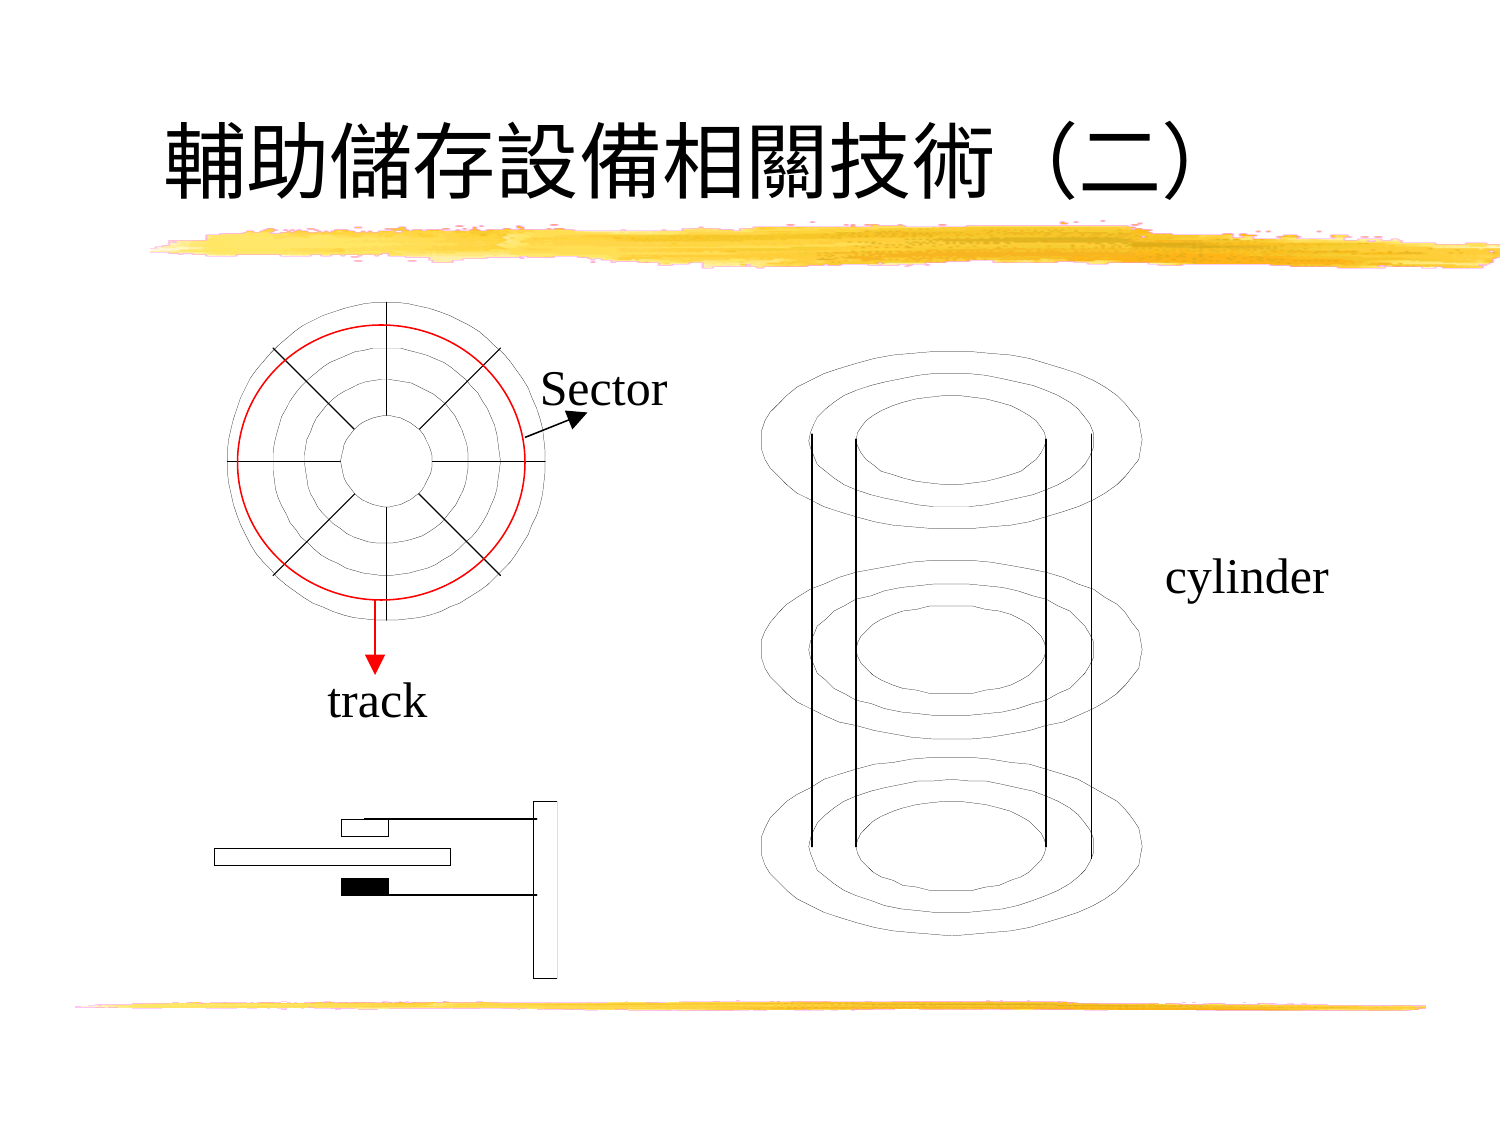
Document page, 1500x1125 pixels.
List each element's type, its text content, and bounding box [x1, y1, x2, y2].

chart [212, 800, 558, 980]
chart [376, 430, 548, 623]
picture [75, 999, 1426, 1013]
chart [759, 350, 1144, 938]
text_box Sector [525, 350, 683, 426]
chart [225, 299, 548, 623]
chart [239, 326, 524, 599]
text_box cylinder [1149, 537, 1344, 613]
title 輔助儲存設備相關技術（二） [66, 22, 1342, 225]
text_box track [312, 662, 443, 738]
picture [150, 215, 1500, 279]
